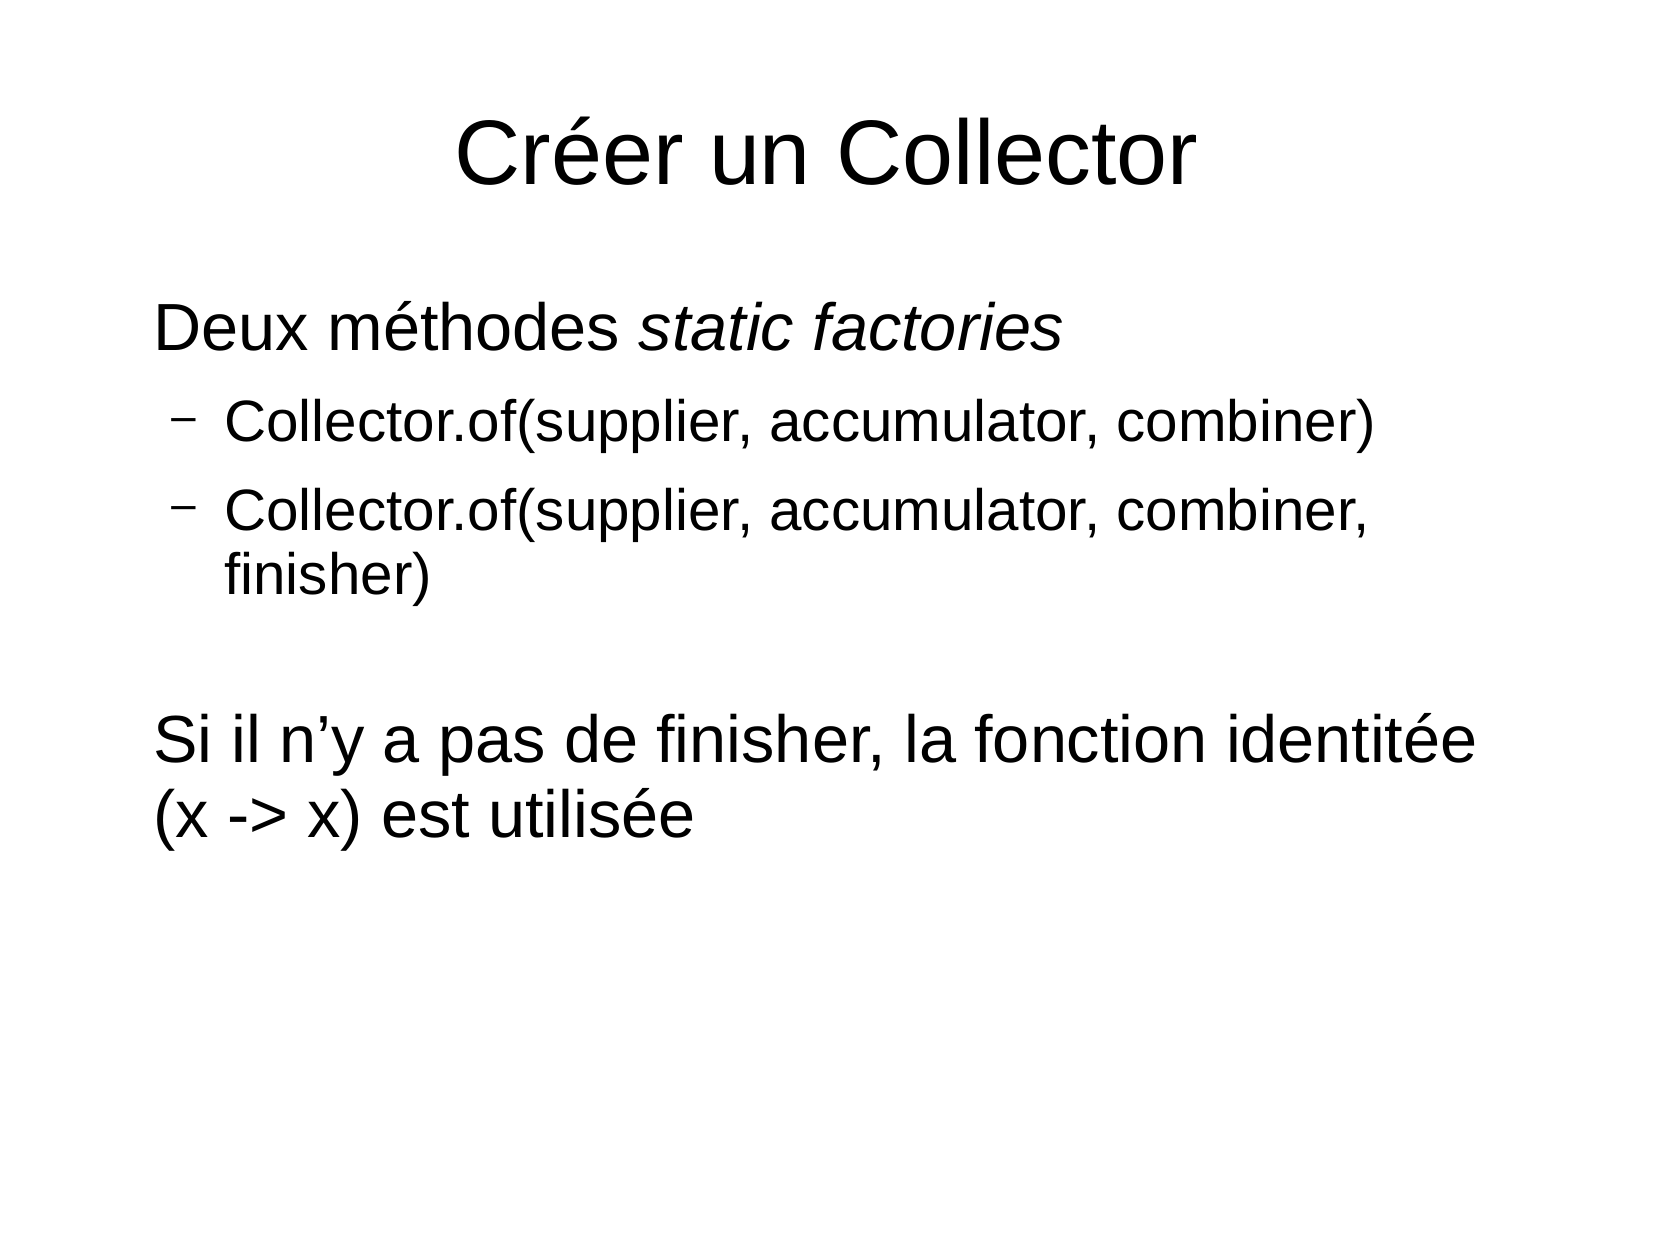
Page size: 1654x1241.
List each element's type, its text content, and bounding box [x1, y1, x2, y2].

list Deux méthodes static factories Collector.of(supplier, accumulator, combiner) Collector.of(supplier, accumulator, combiner, finisher) Si il n’y a pas de finisher, la fonction identitée (x -> x) est utilisée [82, 290, 1571, 1010]
title Créer un Collector [82, 49, 1571, 257]
